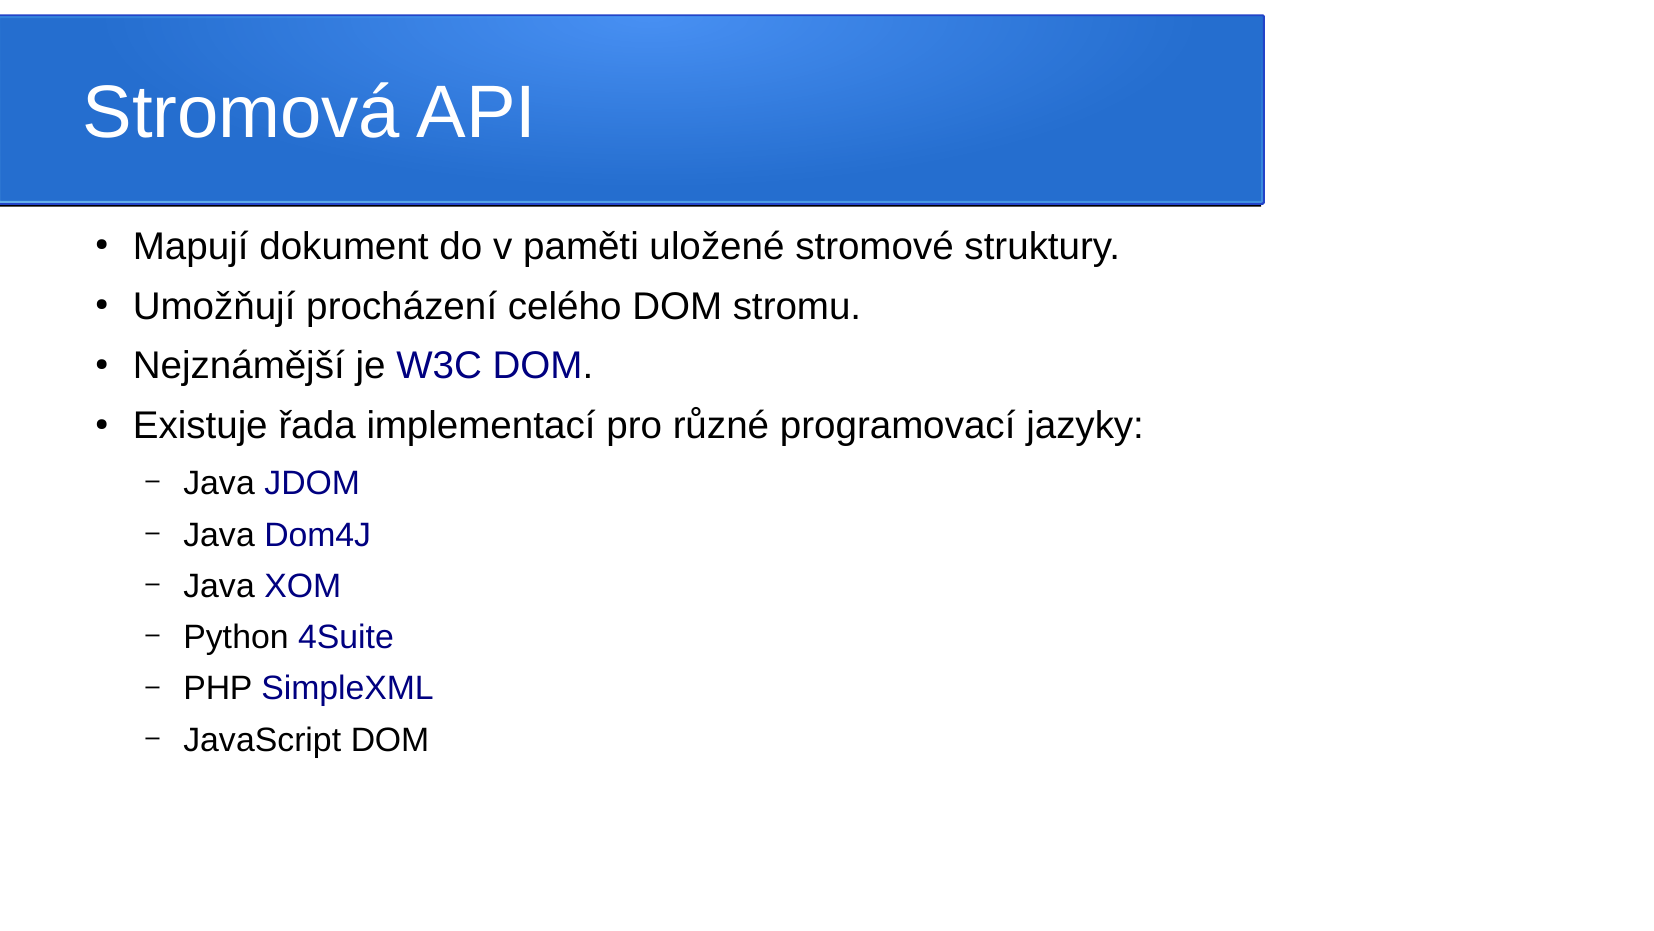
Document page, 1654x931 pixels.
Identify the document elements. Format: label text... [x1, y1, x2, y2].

list Mapují dokument do v paměti uložené stromové struktury. Umožňují procházení celého DOM stromu. Nejznámější je W3C DOM. Existuje řada implementací pro různé programovací jazyky: Java JDOM Java Dom4J Java XOM Python 4Suite PHP SimpleXML JavaScript DOM [82, 224, 1571, 764]
title Stromová API [82, 35, 1235, 189]
